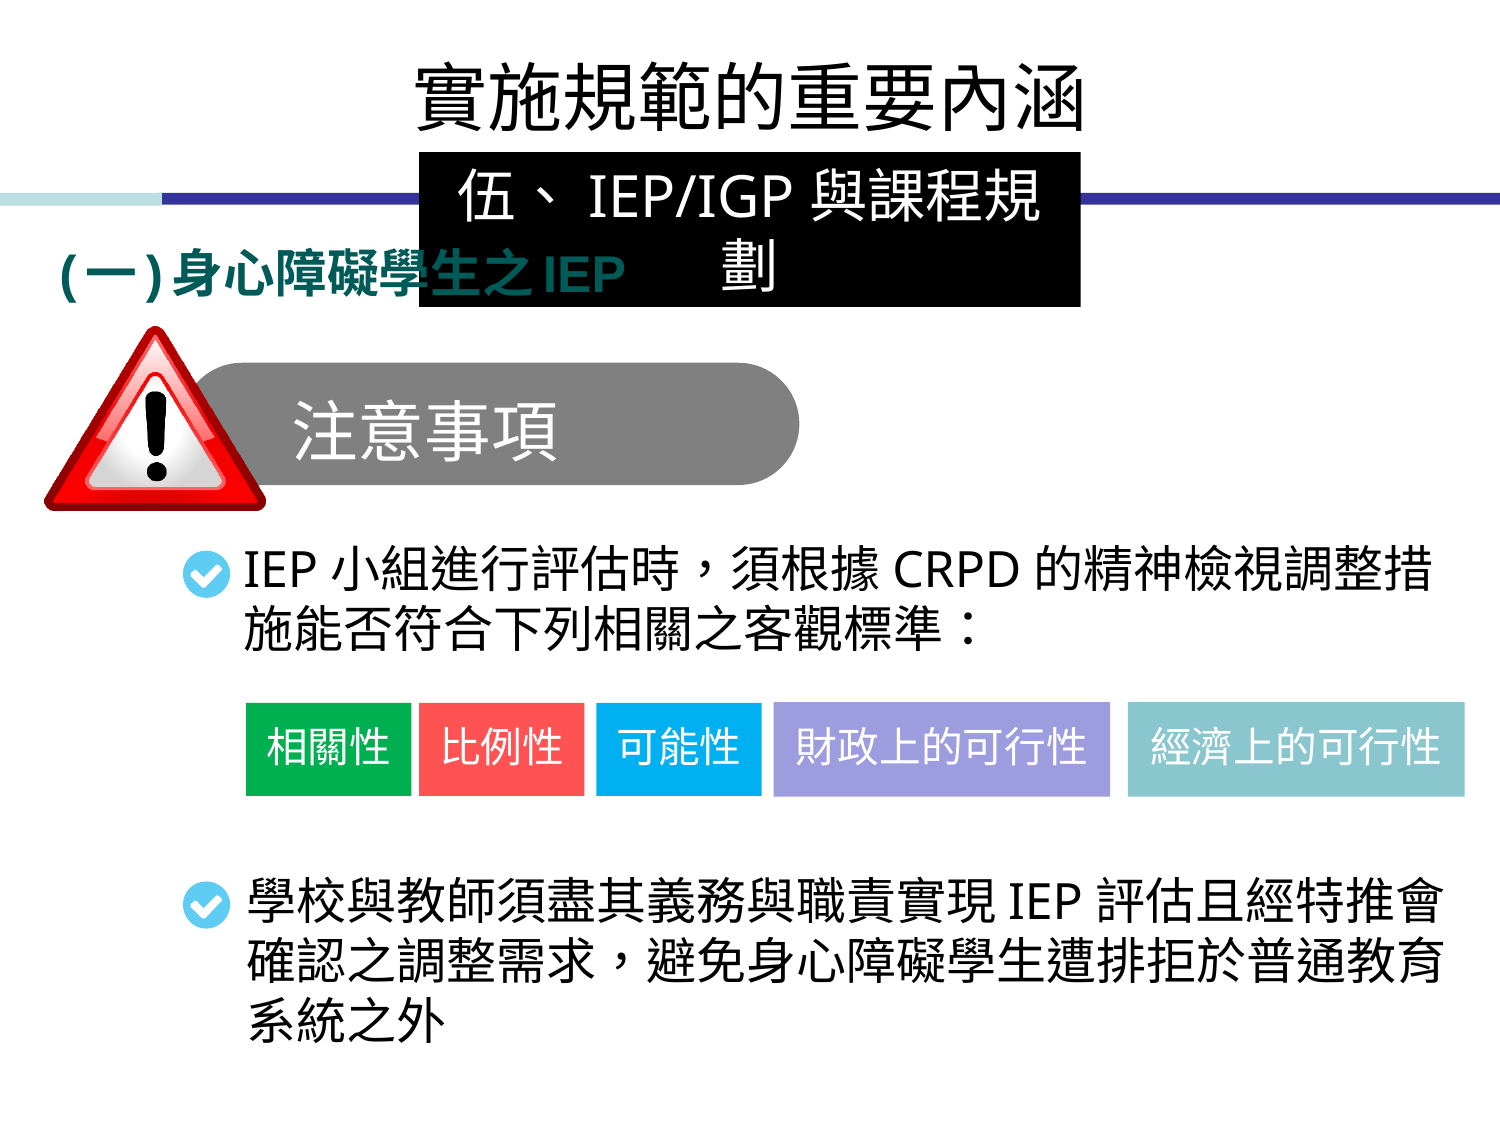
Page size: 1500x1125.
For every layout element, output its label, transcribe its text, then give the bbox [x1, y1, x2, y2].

text_box [0, 192, 419, 206]
text_box [1081, 192, 1500, 205]
text_box (一)身心障礙學生之IEP [44, 232, 1278, 310]
text_box 經濟上的可行性 [1127, 702, 1465, 797]
text_box [182, 881, 231, 929]
text_box [182, 550, 231, 598]
text_box 實施規範的重要內涵 [0, 42, 1500, 148]
text_box 相關性 [246, 702, 412, 796]
text_box 注意事項 [266, 364, 798, 483]
text_box 比例性 [419, 702, 585, 796]
picture [44, 326, 266, 511]
text_box 財政上的可行性 [773, 702, 1111, 797]
text_box IEP小組進行評估時，須根據CRPD的精神檢視調整措施能否符合下列相關之客觀標準： [243, 537, 1477, 658]
text_box 伍、IEP/IGP與課程規劃 [419, 152, 1081, 232]
text_box 學校與教師須盡其義務與職責實現IEP評估且經特推會確認之調整需求，避免身心障礙學生遭排拒於普通教育系統之外 [246, 869, 1465, 1050]
text_box 可能性 [596, 702, 762, 796]
